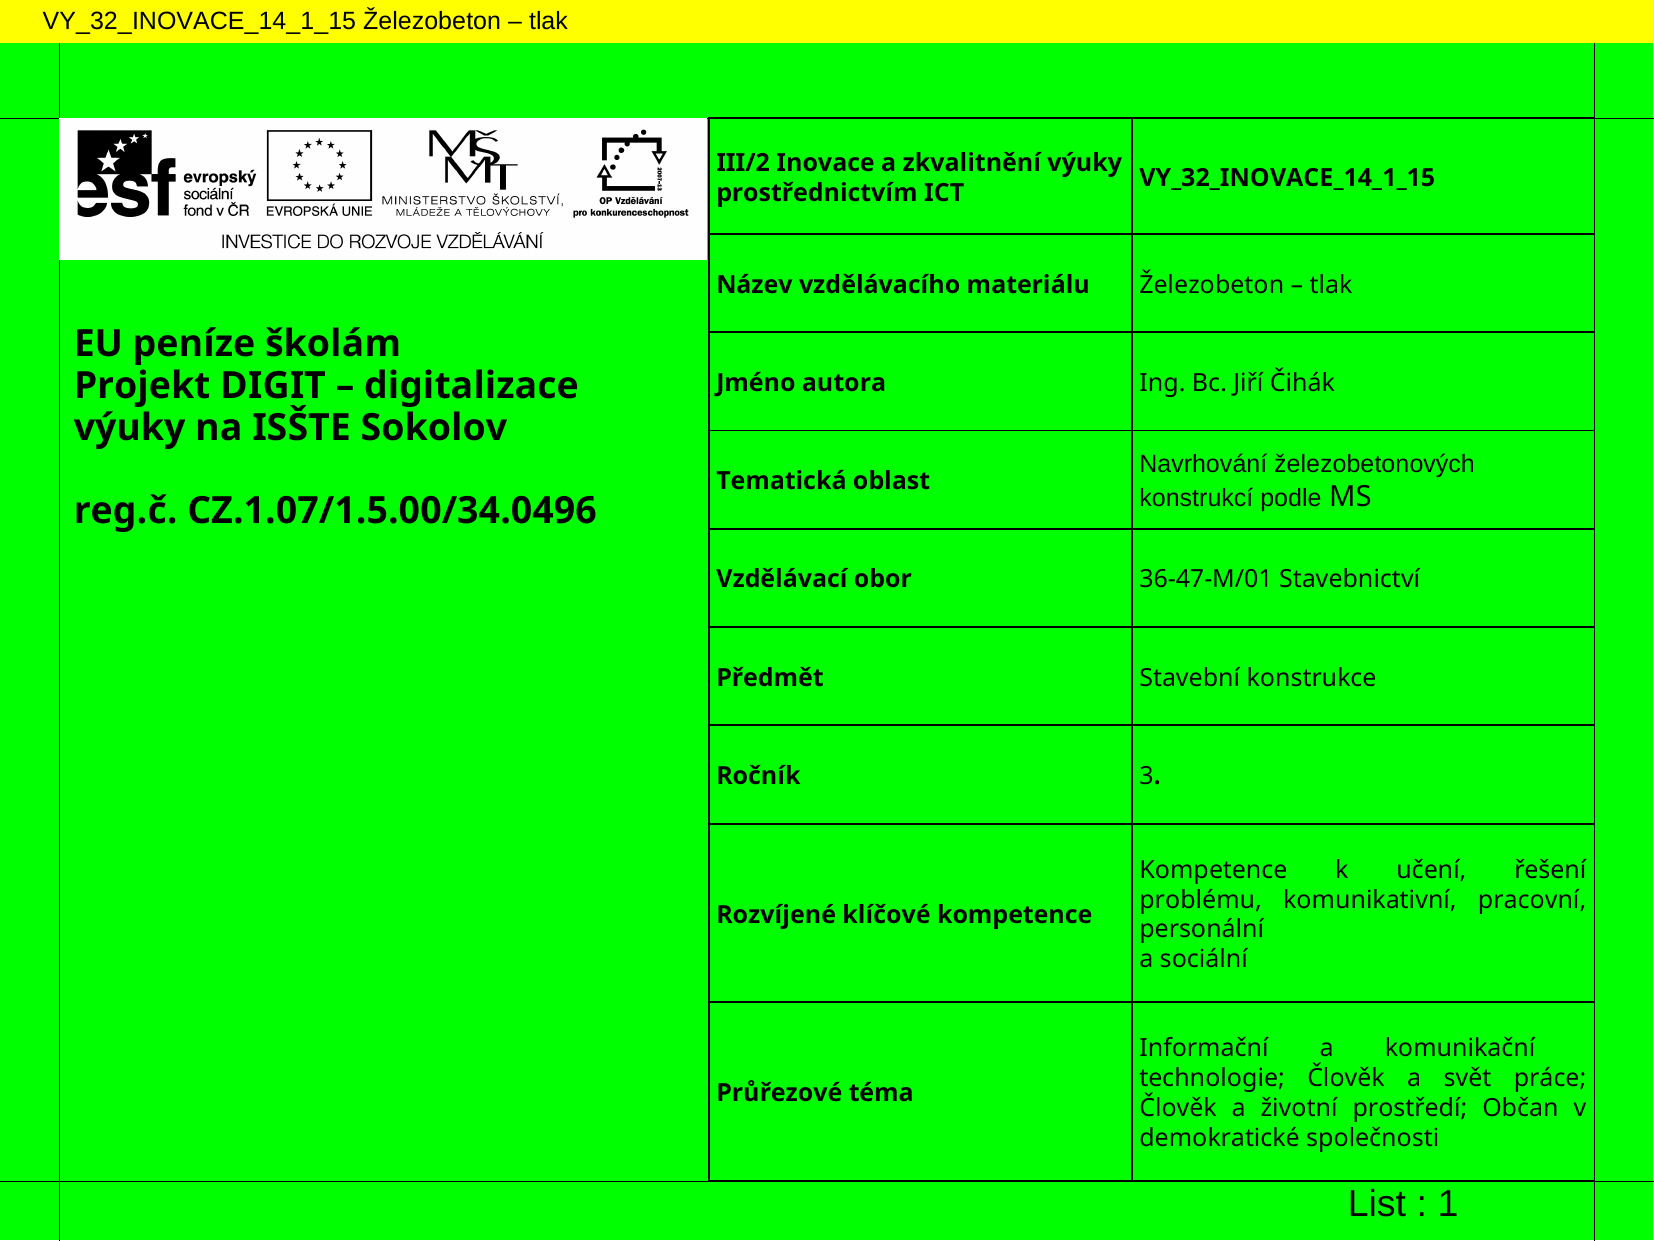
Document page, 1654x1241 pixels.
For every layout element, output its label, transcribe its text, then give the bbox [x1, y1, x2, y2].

picture [59, 118, 707, 260]
table_cell Tematická oblast [710, 431, 1131, 528]
table_cell Předmět [710, 628, 1131, 724]
table_cell Kompetence k učení, řešení problému, komunikativní, pracovní, personální a sociální [1133, 825, 1594, 1001]
table_cell Vzdělávací obor [710, 530, 1131, 626]
table_header VY_32_INOVACE_14_1_15 [1133, 119, 1594, 233]
table_cell Průřezové téma [710, 1003, 1131, 1180]
table_cell Železobeton – tlak [1133, 235, 1594, 331]
table_cell Rozvíjené klíčové kompetence [710, 825, 1131, 1001]
text_box EU peníze školám Projekt DIGIT – digitalizace výuky na ISŠTE Sokolov reg.č. CZ.1.07/1.5.00/34.0496 [59, 315, 680, 540]
table_cell Informační a komunikační technologie; Člověk a svět práce; Člověk a životní prostředí; Občan v demokratické společnosti [1133, 1003, 1594, 1180]
table_cell Stavební konstrukce [1133, 628, 1594, 724]
table_cell Ročník [710, 726, 1131, 823]
text_box List : <číslo> [1357, 1176, 1599, 1241]
table_cell Ing. Bc. Jiří Čihák [1133, 333, 1594, 430]
table_cell 36-47-M/01 Stavebnictví [1133, 530, 1594, 626]
table_cell Název vzdělávacího materiálu [710, 235, 1131, 331]
table_cell Jméno autora [710, 333, 1131, 430]
table_cell 3. [1133, 726, 1594, 823]
table_cell Navrhování železobetonových konstrukcí podle MS [1133, 431, 1594, 528]
table_header III/2 Inovace a zkvalitnění výuky prostřednictvím ICT [710, 119, 1131, 233]
text_box VY_32_INOVACE_14_1_15 Železobeton – tlak [0, 0, 1654, 43]
